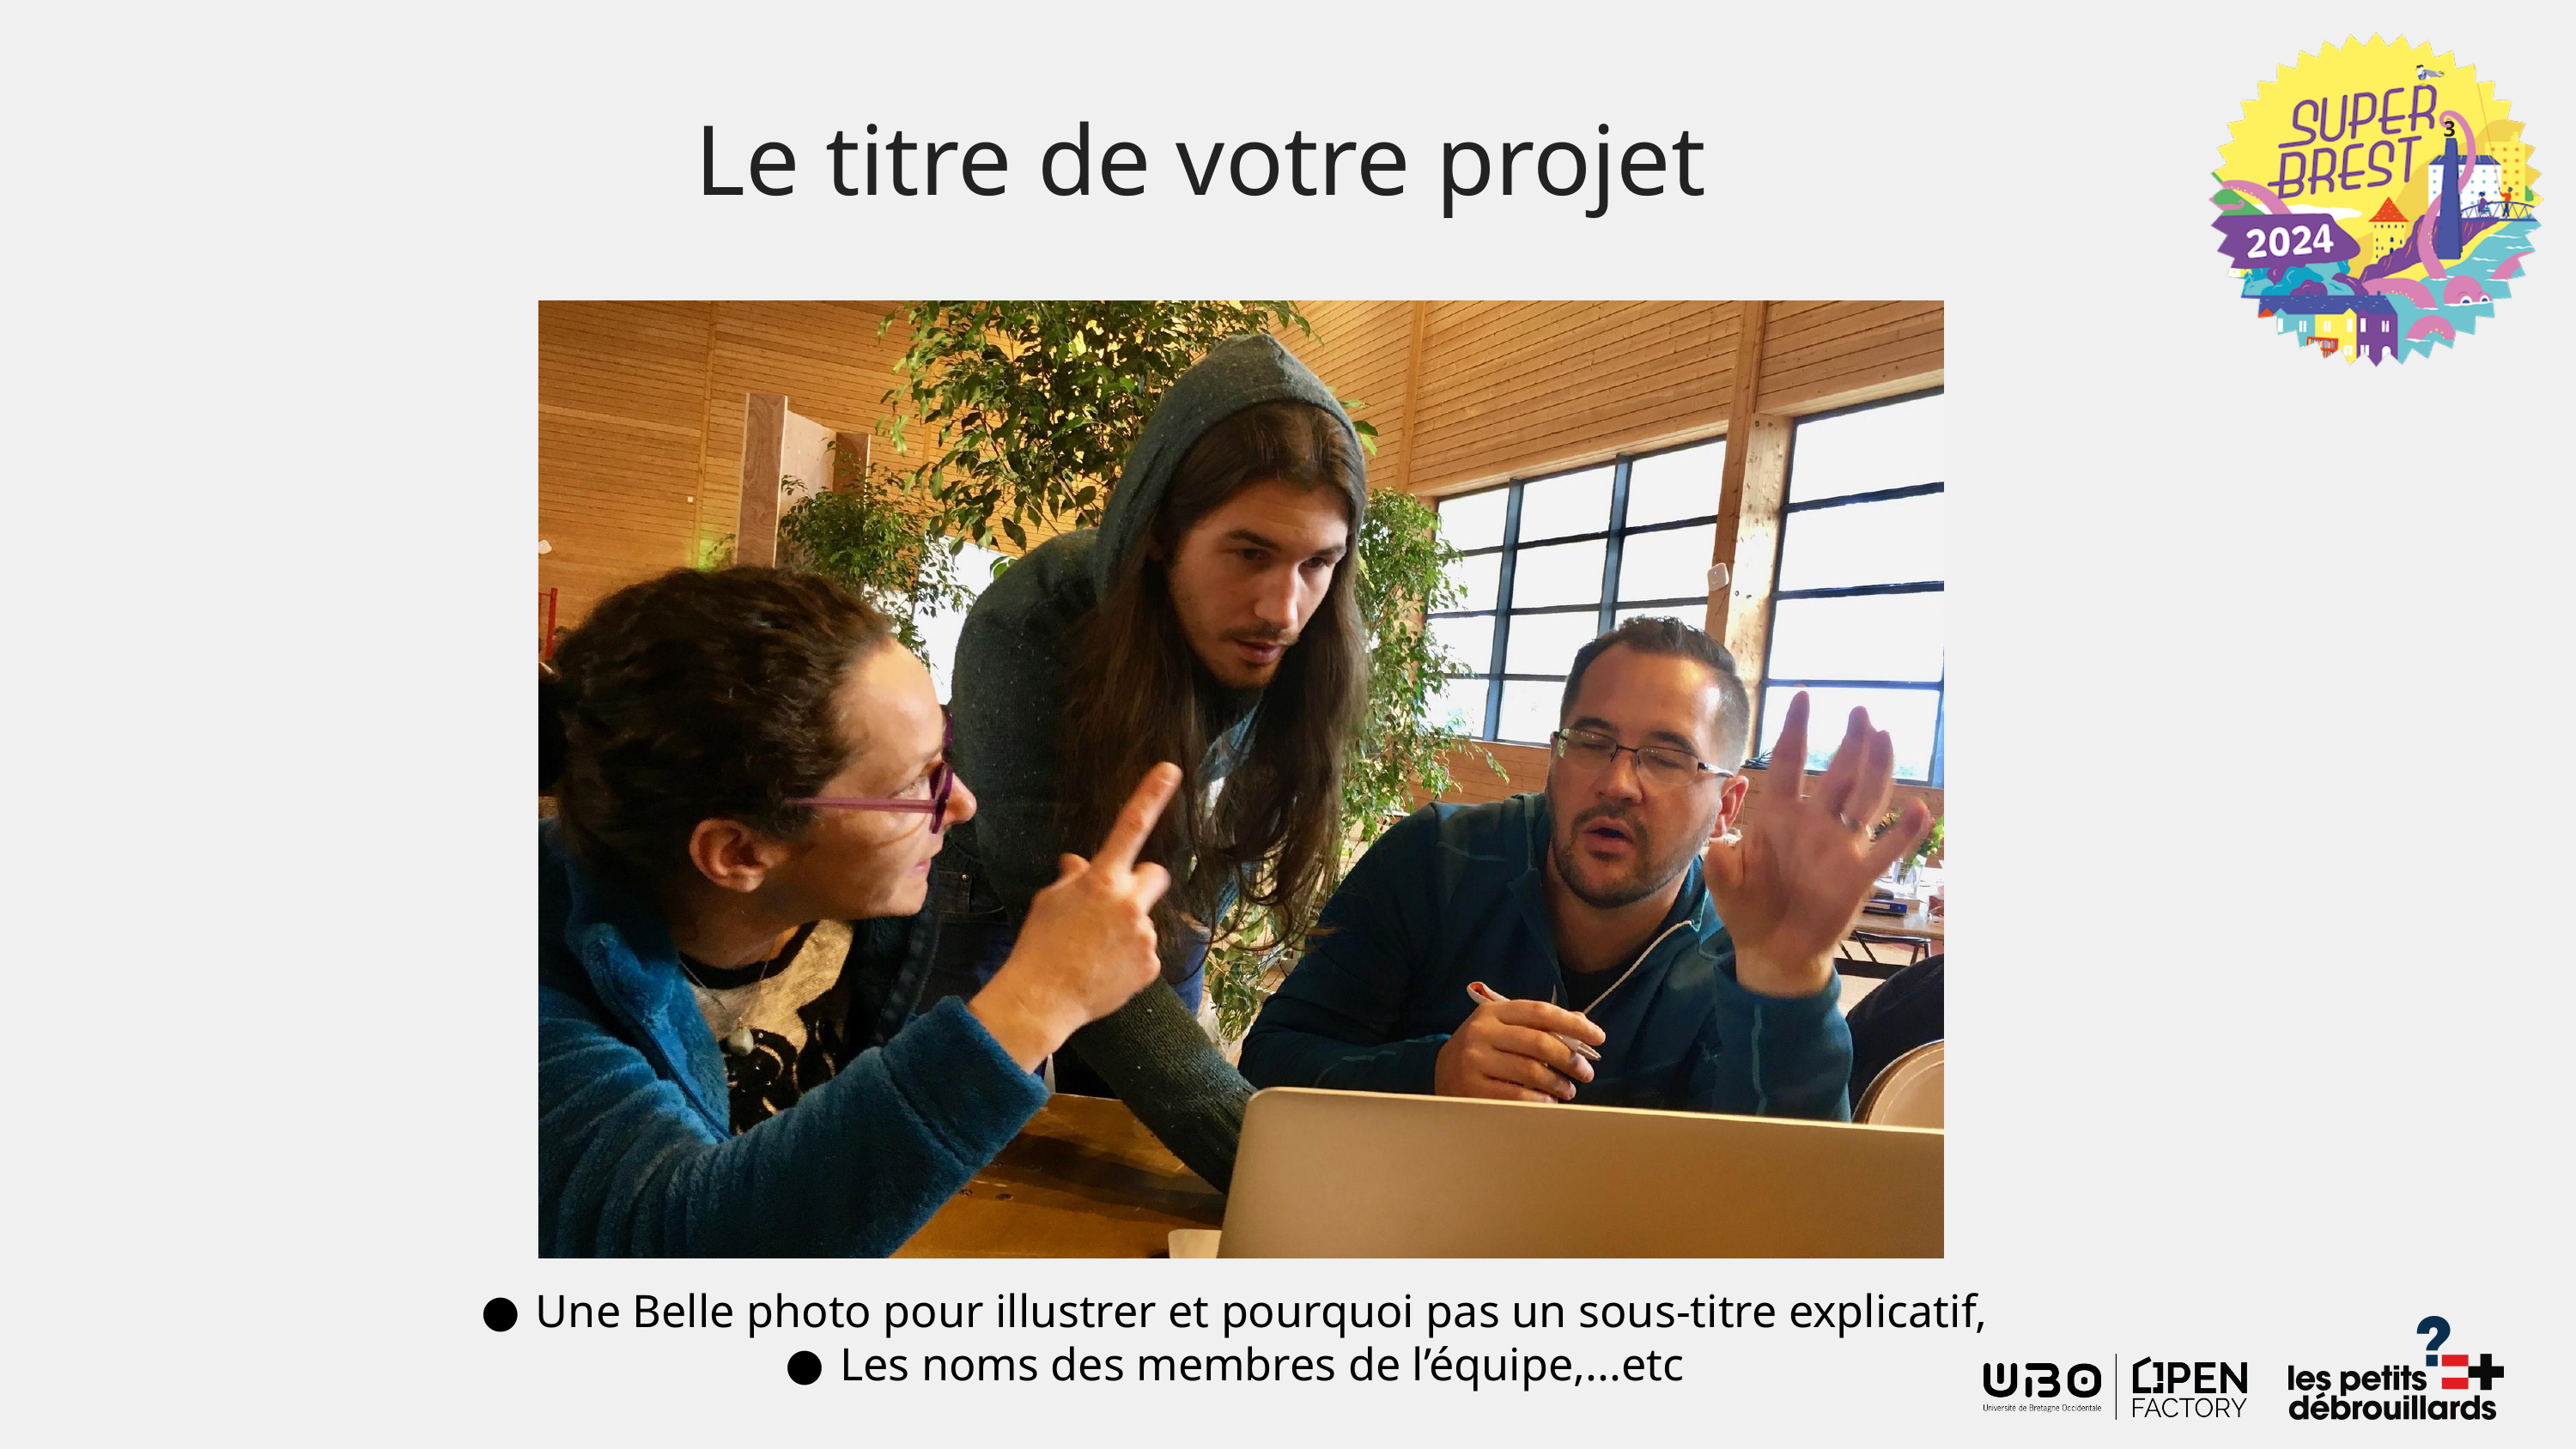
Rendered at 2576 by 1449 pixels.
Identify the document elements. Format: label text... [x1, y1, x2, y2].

title Le titre de votre projet [273, 94, 2129, 311]
list Une Belle photo pour illustrer et pourquoi pas un sous-titre explicatif, Les noms des membres de l’équipe,...etc [273, 1282, 2187, 1441]
picture [538, 300, 1944, 1258]
picture [2288, 1316, 2504, 1420]
slide_number <numéro> [2307, 124, 2456, 145]
picture [2176, 0, 2576, 400]
picture [2187, 1354, 2247, 1420]
